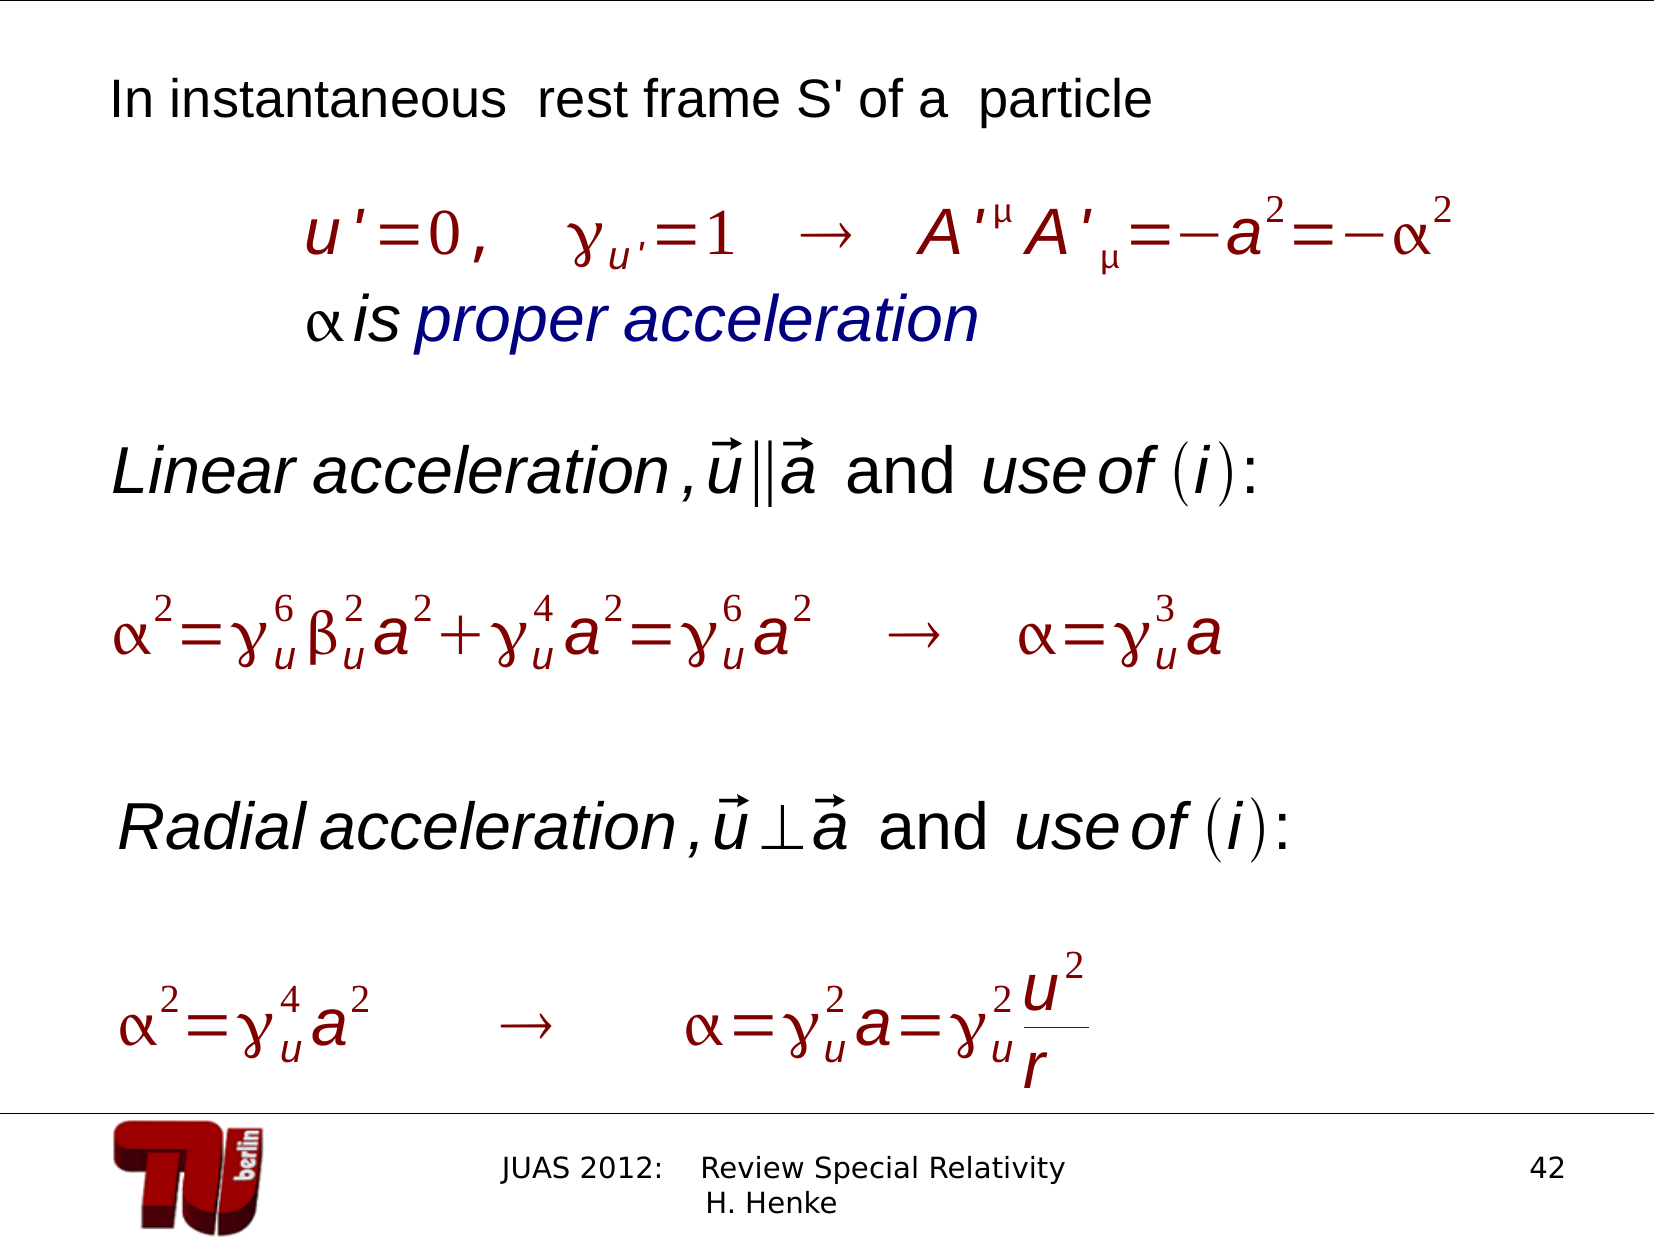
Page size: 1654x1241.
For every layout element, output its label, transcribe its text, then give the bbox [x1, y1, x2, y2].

chart [105, 432, 1267, 679]
chart [297, 186, 1459, 356]
text_box In instantaneous rest frame S' of a particle [95, 61, 1191, 137]
picture [112, 1119, 265, 1238]
chart [111, 789, 1299, 1103]
